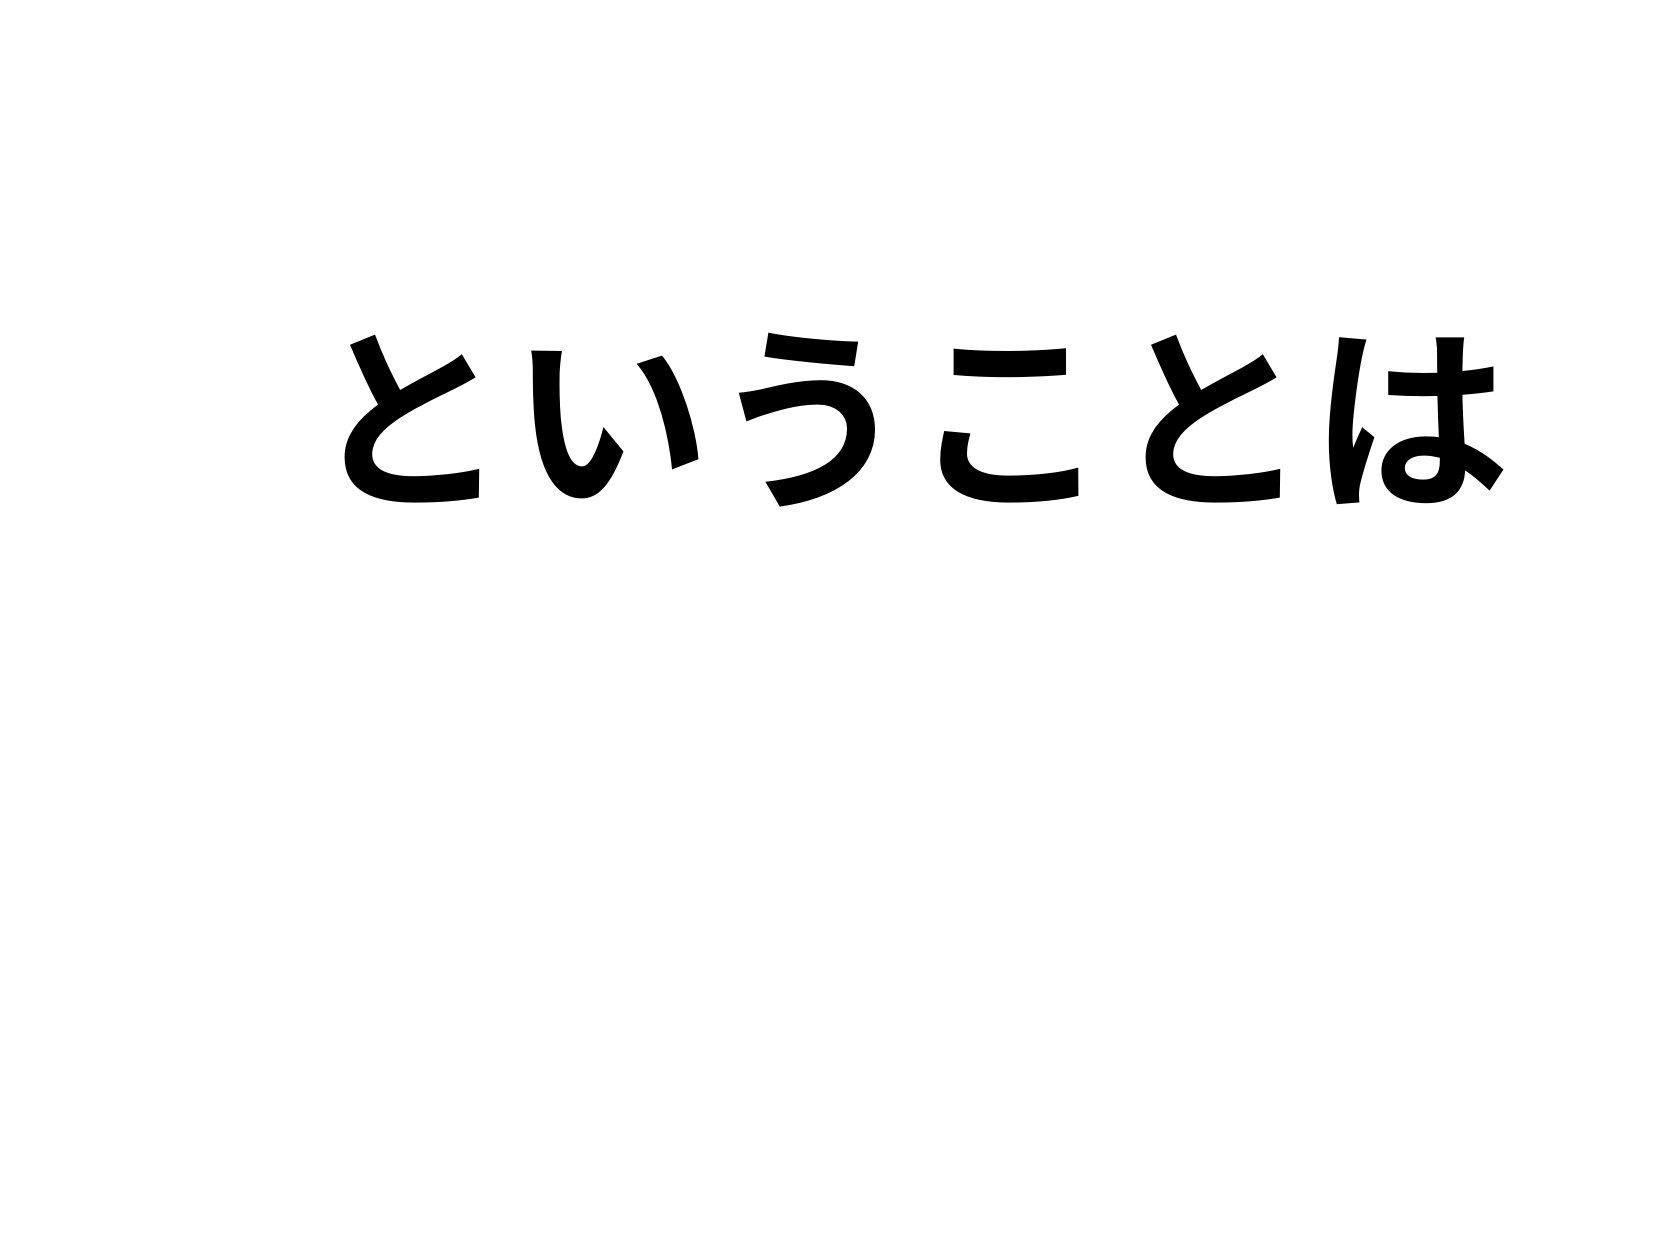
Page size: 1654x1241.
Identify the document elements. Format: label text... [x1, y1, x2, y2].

text_box ということは [295, 255, 1286, 486]
